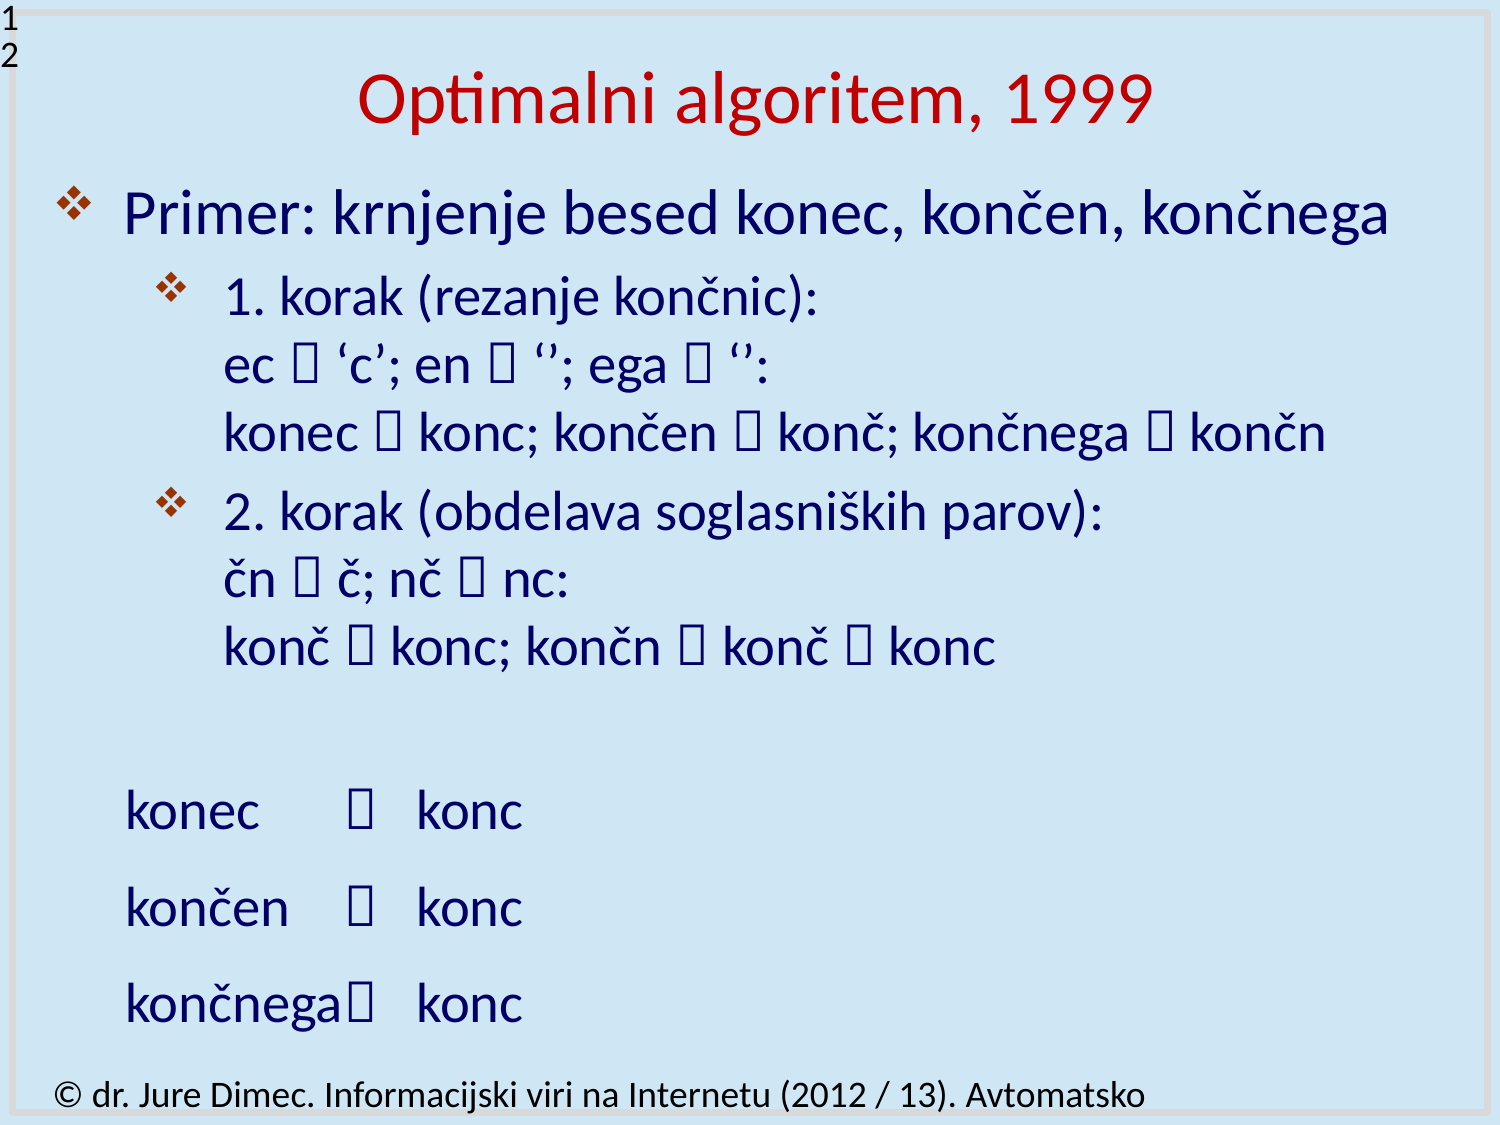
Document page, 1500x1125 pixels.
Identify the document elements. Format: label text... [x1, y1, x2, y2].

footer © dr. Jure Dimec. Informacijski viri na Internetu (2012 / 13). Avtomatsko indeksiranje 2. [37, 1062, 1288, 1103]
list Primer: krnjenje besed konec, končen, končnega 1. korak (rezanje končnic): ec  ‘c’; en  ‘’; ega  ‘’: konec  konc; končen  konč; končnega  končn 2. korak (obdelava soglasniških parov): čn  č; nč  nc: konč  konc; končn  konč  konc konec  konc končen  konc končnega  konc [37, 162, 1475, 1050]
title Optimalni algoritem, 1999 [37, 37, 1475, 150]
